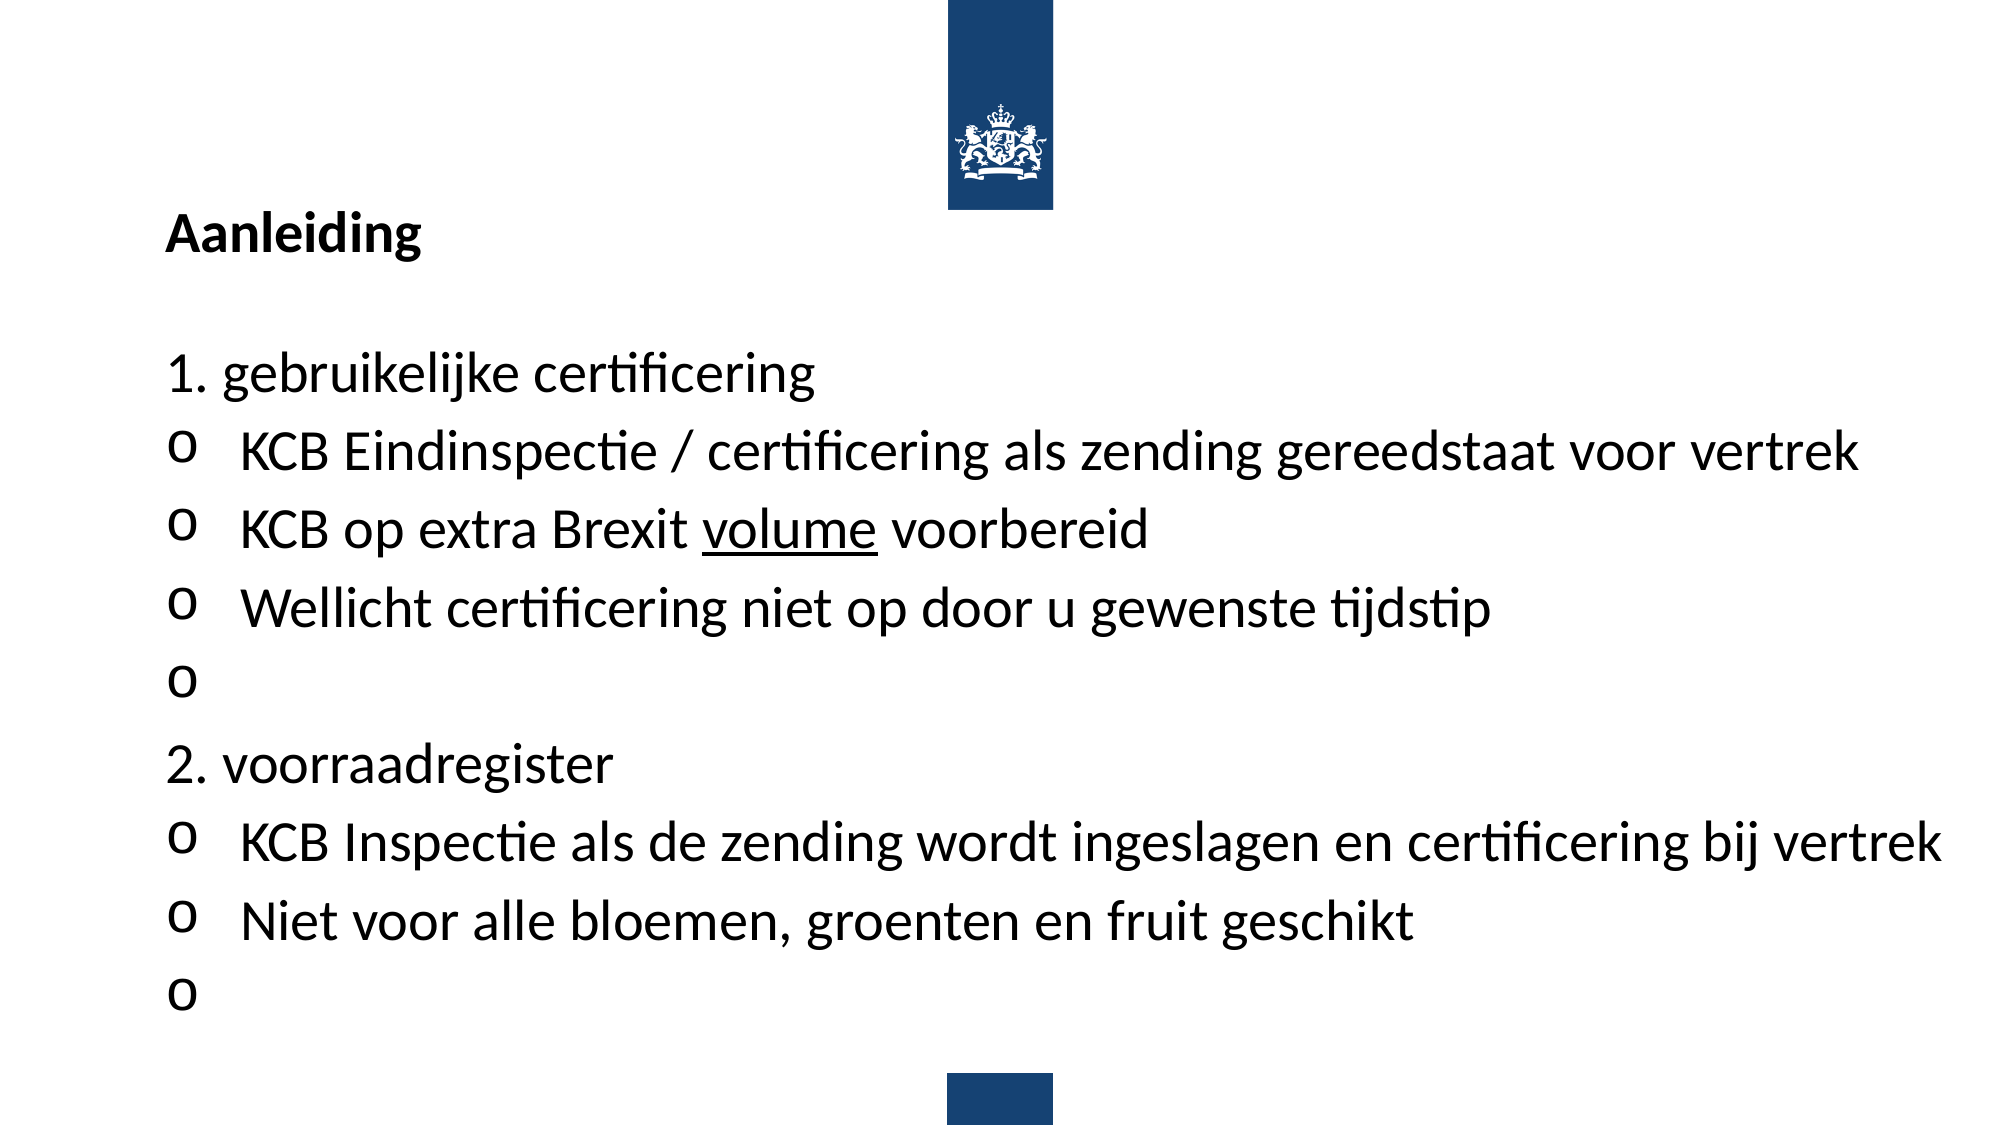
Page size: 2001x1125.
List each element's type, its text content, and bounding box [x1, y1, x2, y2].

text_box Aanleiding 1. gebruikelijke certificering KCB Eindinspectie / certificering als zending gereedstaat voor vertrek KCB op extra Brexit volume voorbereid Wellicht certificering niet op door u gewenste tijdstip 2. voorraadregister KCB Inspectie als de zending wordt ingeslagen en certificering bij vertrek Niet voor alle bloemen, groenten en fruit geschikt [150, 186, 2000, 1038]
